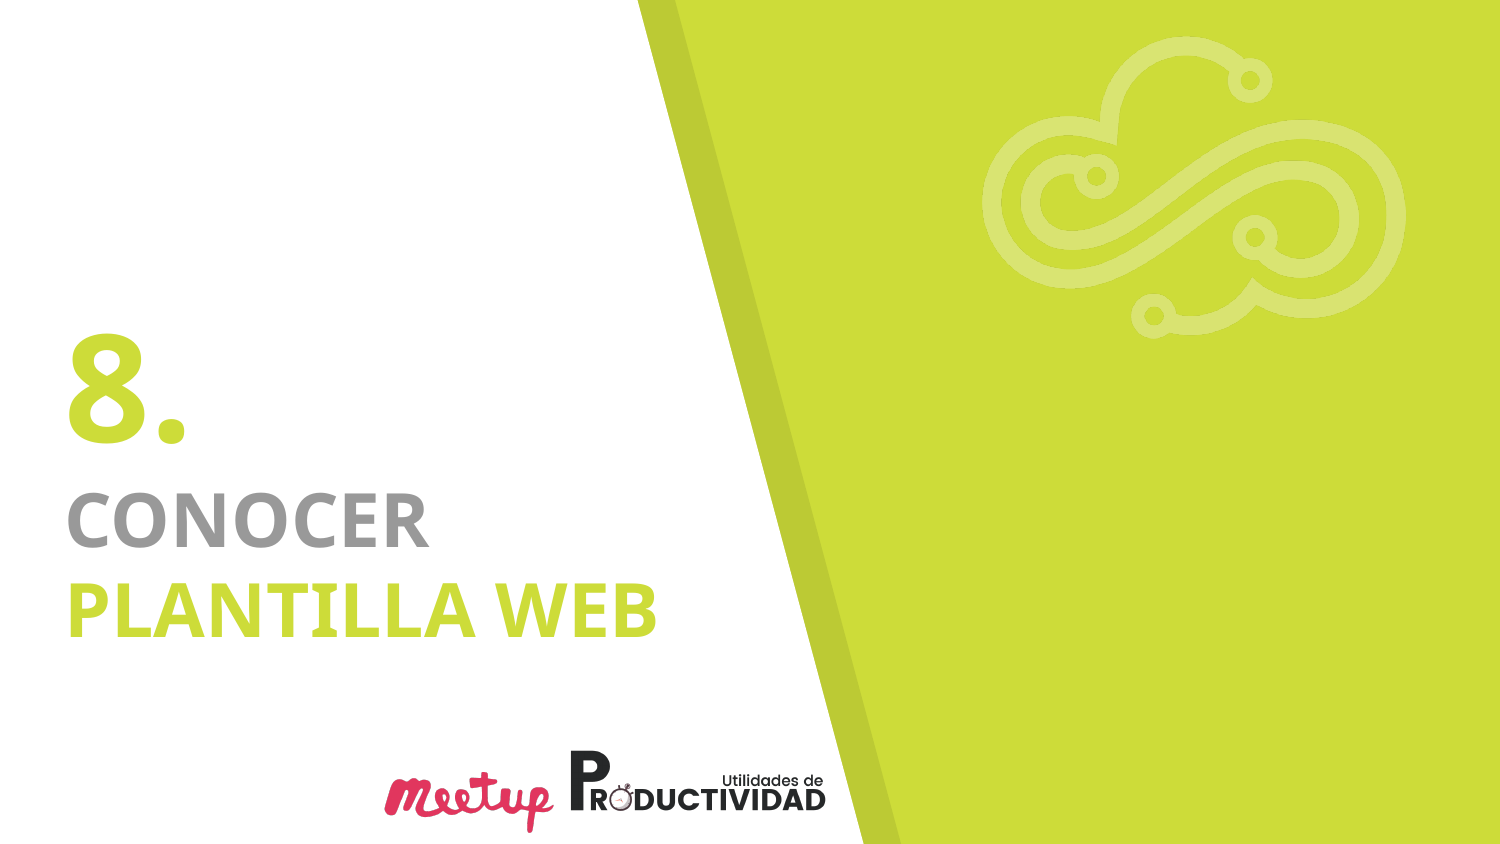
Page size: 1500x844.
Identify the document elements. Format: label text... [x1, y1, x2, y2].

picture [567, 746, 828, 811]
title 8. CONOCER PLANTILLA WEB [49, 176, 713, 668]
picture [974, 22, 1411, 350]
picture [383, 769, 556, 835]
